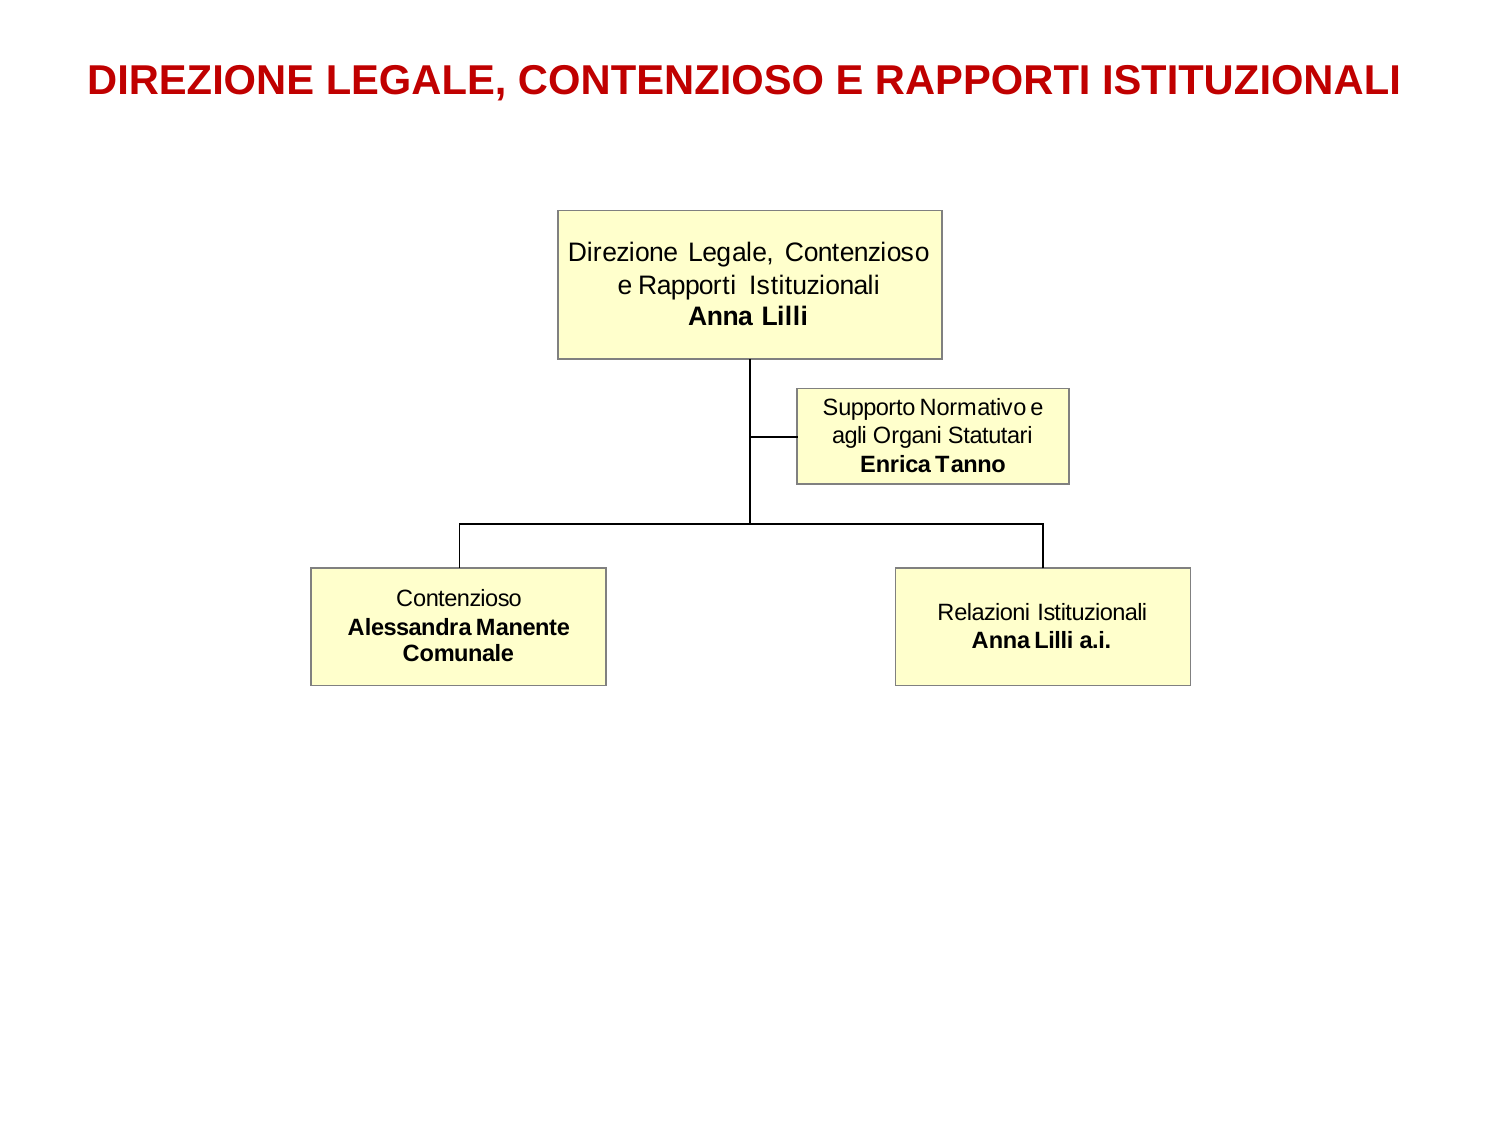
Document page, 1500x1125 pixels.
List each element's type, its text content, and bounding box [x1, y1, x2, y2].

title DIREZIONE LEGALE, CONTENZIOSO E RAPPORTI ISTITUZIONALI [72, 45, 1462, 128]
picture [308, 208, 1192, 687]
